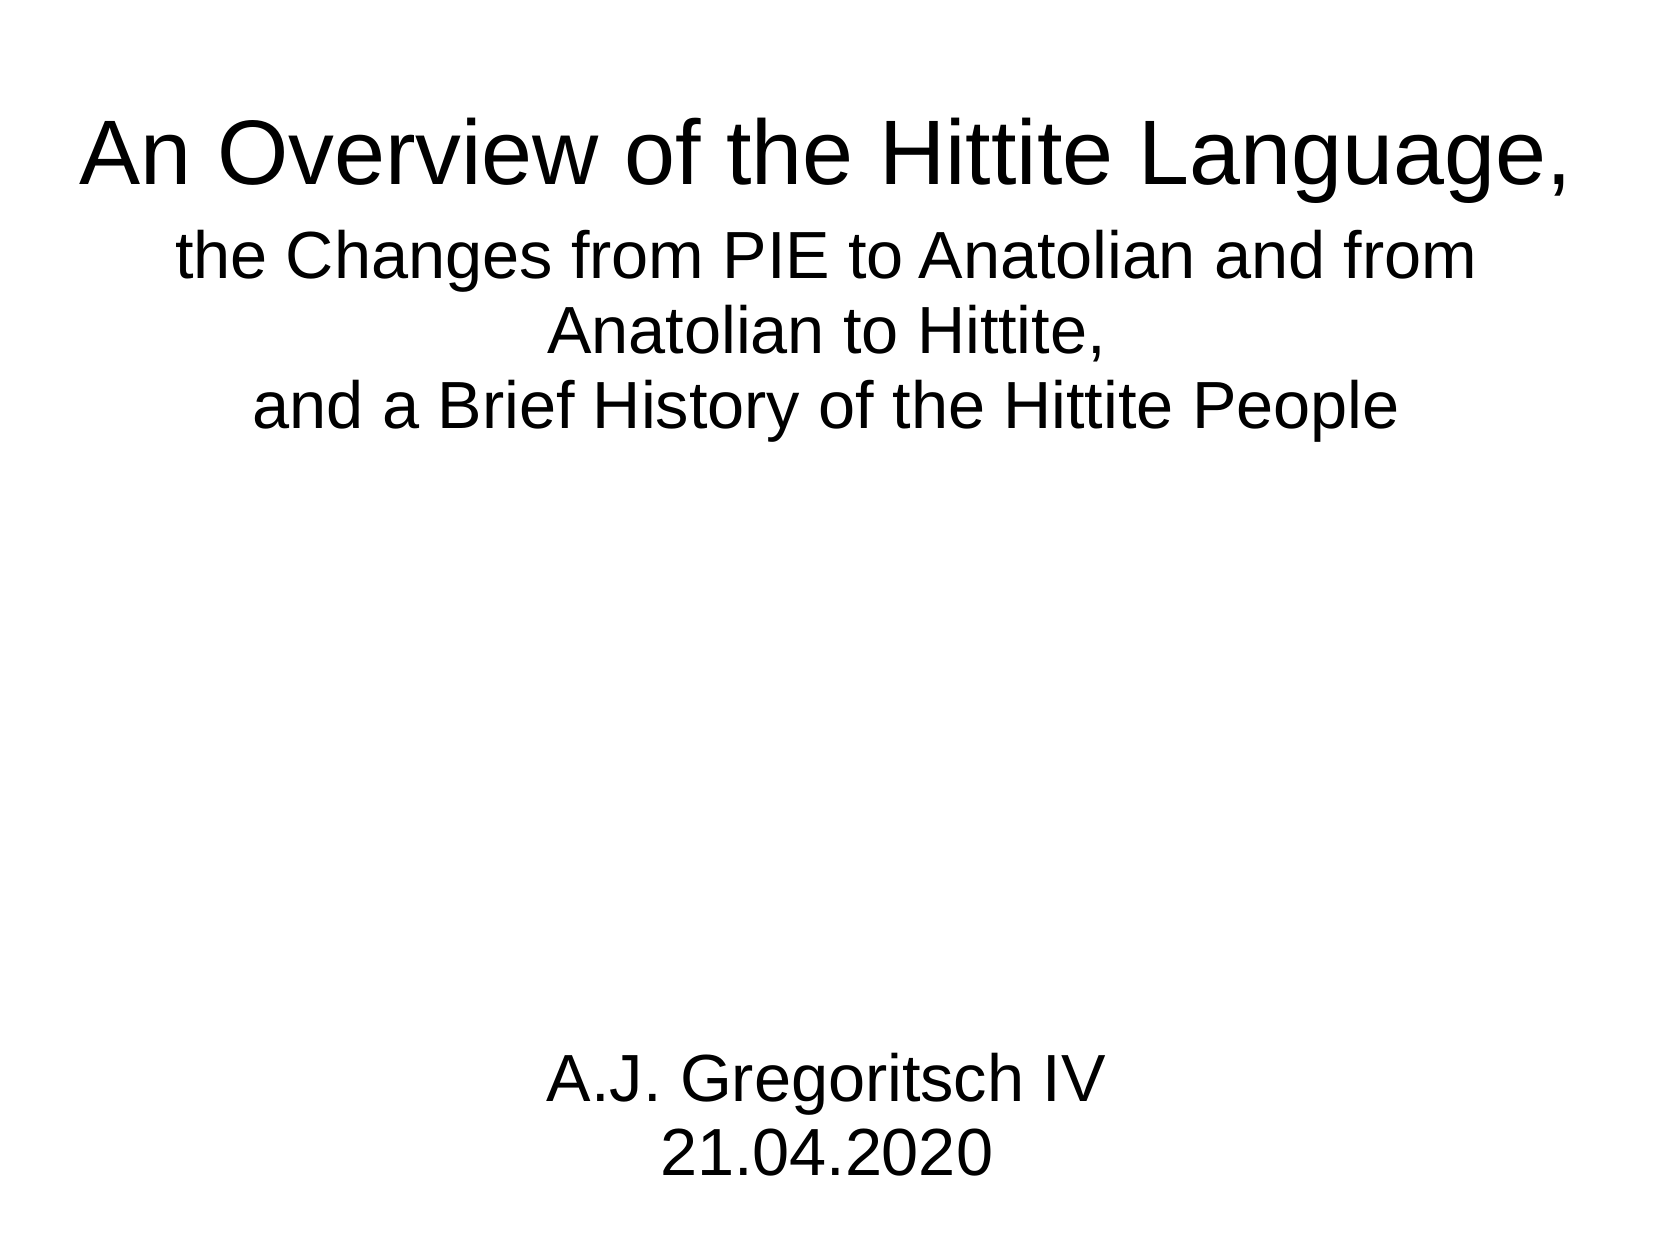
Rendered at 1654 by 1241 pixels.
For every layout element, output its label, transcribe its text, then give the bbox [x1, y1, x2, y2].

title An Overview of the Hittite Language, [59, 49, 1595, 257]
subtitle the Changes from PIE to Anatolian and from Anatolian to Hittite, and a Brief History of the Hittite People A.J. Gregoritsch IV 21.04.2020 [82, 59, 1571, 1241]
